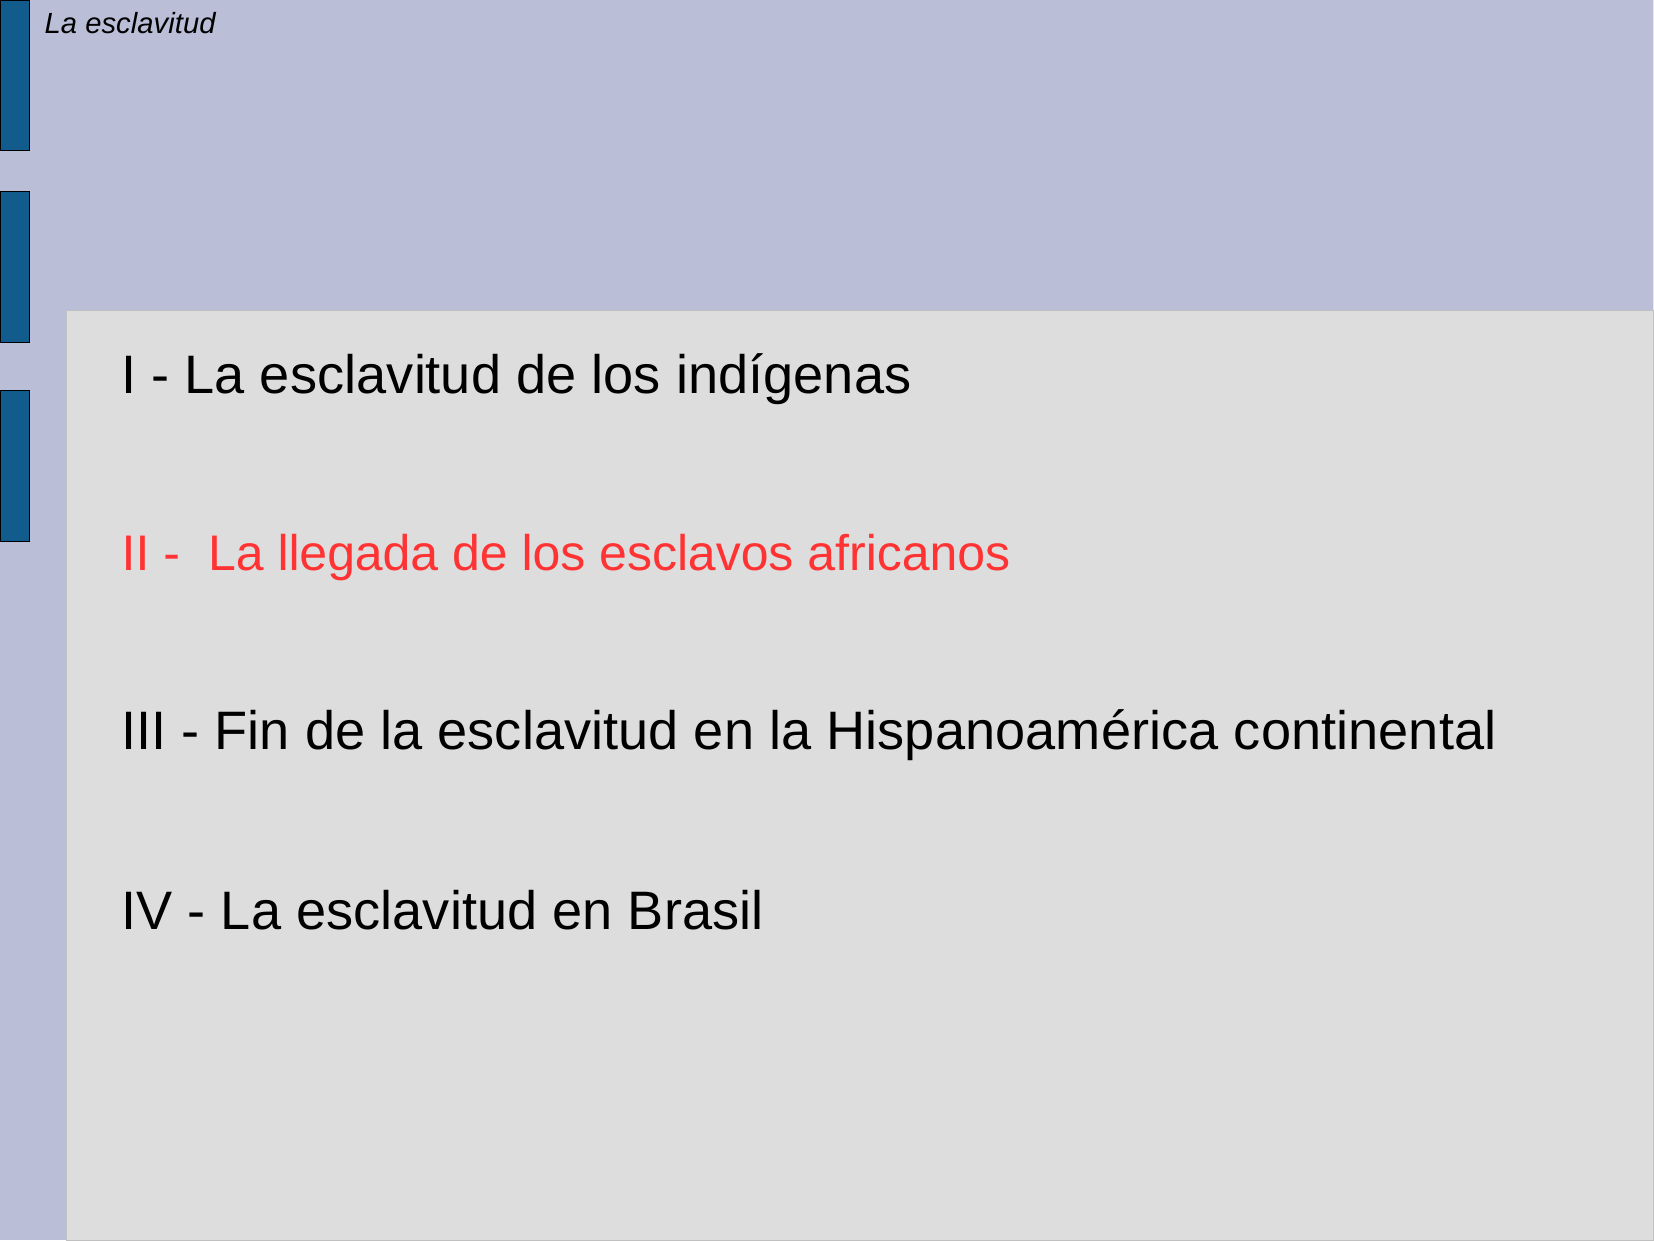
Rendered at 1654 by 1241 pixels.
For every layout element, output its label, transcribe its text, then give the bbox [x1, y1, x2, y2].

list I - La esclavitud de los indígenas II - La llegada de los esclavos africanos III - Fin de la esclavitud en la Hispanoamérica continental IV - La esclavitud en Brasil [121, 344, 1534, 1127]
